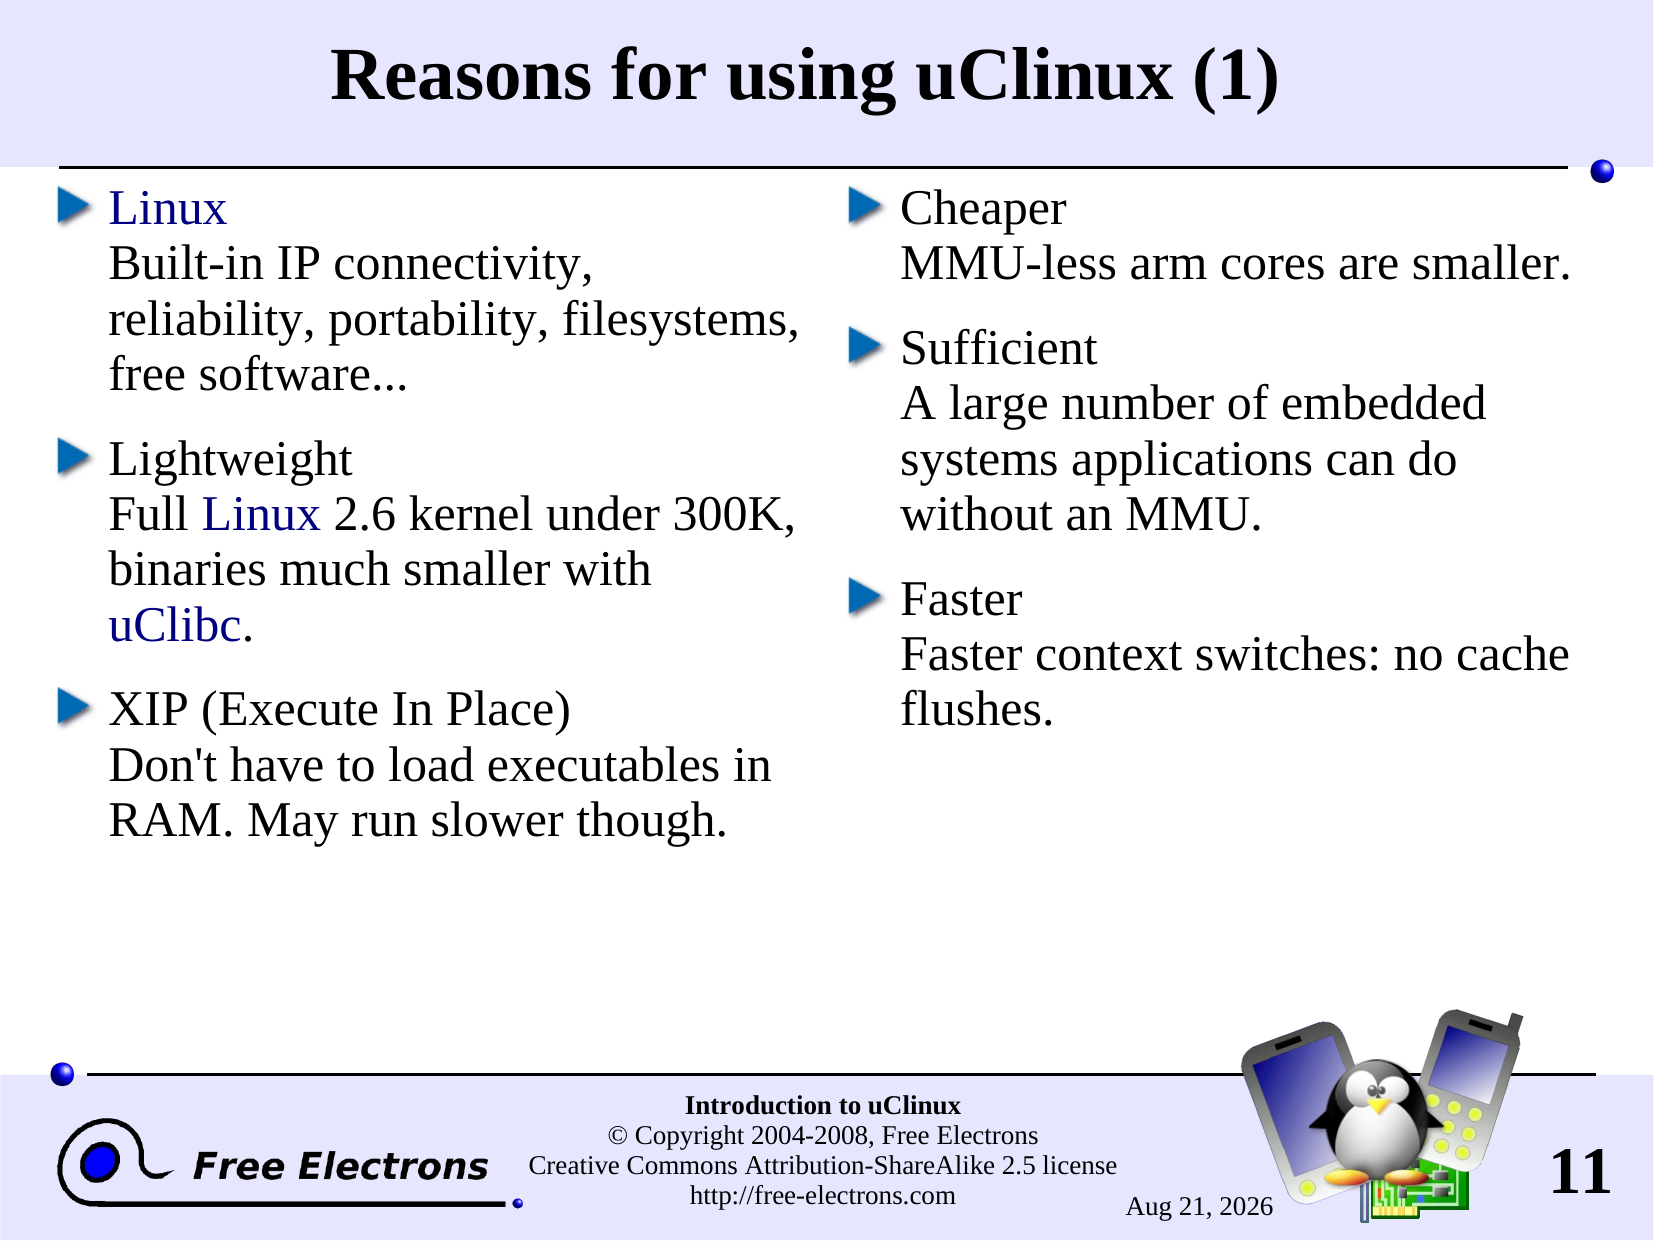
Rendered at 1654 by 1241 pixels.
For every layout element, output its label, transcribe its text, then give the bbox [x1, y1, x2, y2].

picture [50, 1165, 527, 1216]
list Cheaper MMU-less arm cores are smaller. Sufficient A large number of embedded systems applications can do without an MMU. Faster Faster context switches: no cache flushes. [829, 180, 1601, 1055]
list Linux Built-in IP connectivity, reliability, portability, filesystems, free software... Lightweight Full Linux 2.6 kernel under 300K, binaries much smaller with uClibc. XIP (Execute In Place) Don't have to load executables in RAM. May run slower though. [37, 180, 803, 1165]
picture [1227, 1055, 1525, 1241]
title Reasons for using uClinux (1) [60, 25, 1551, 124]
